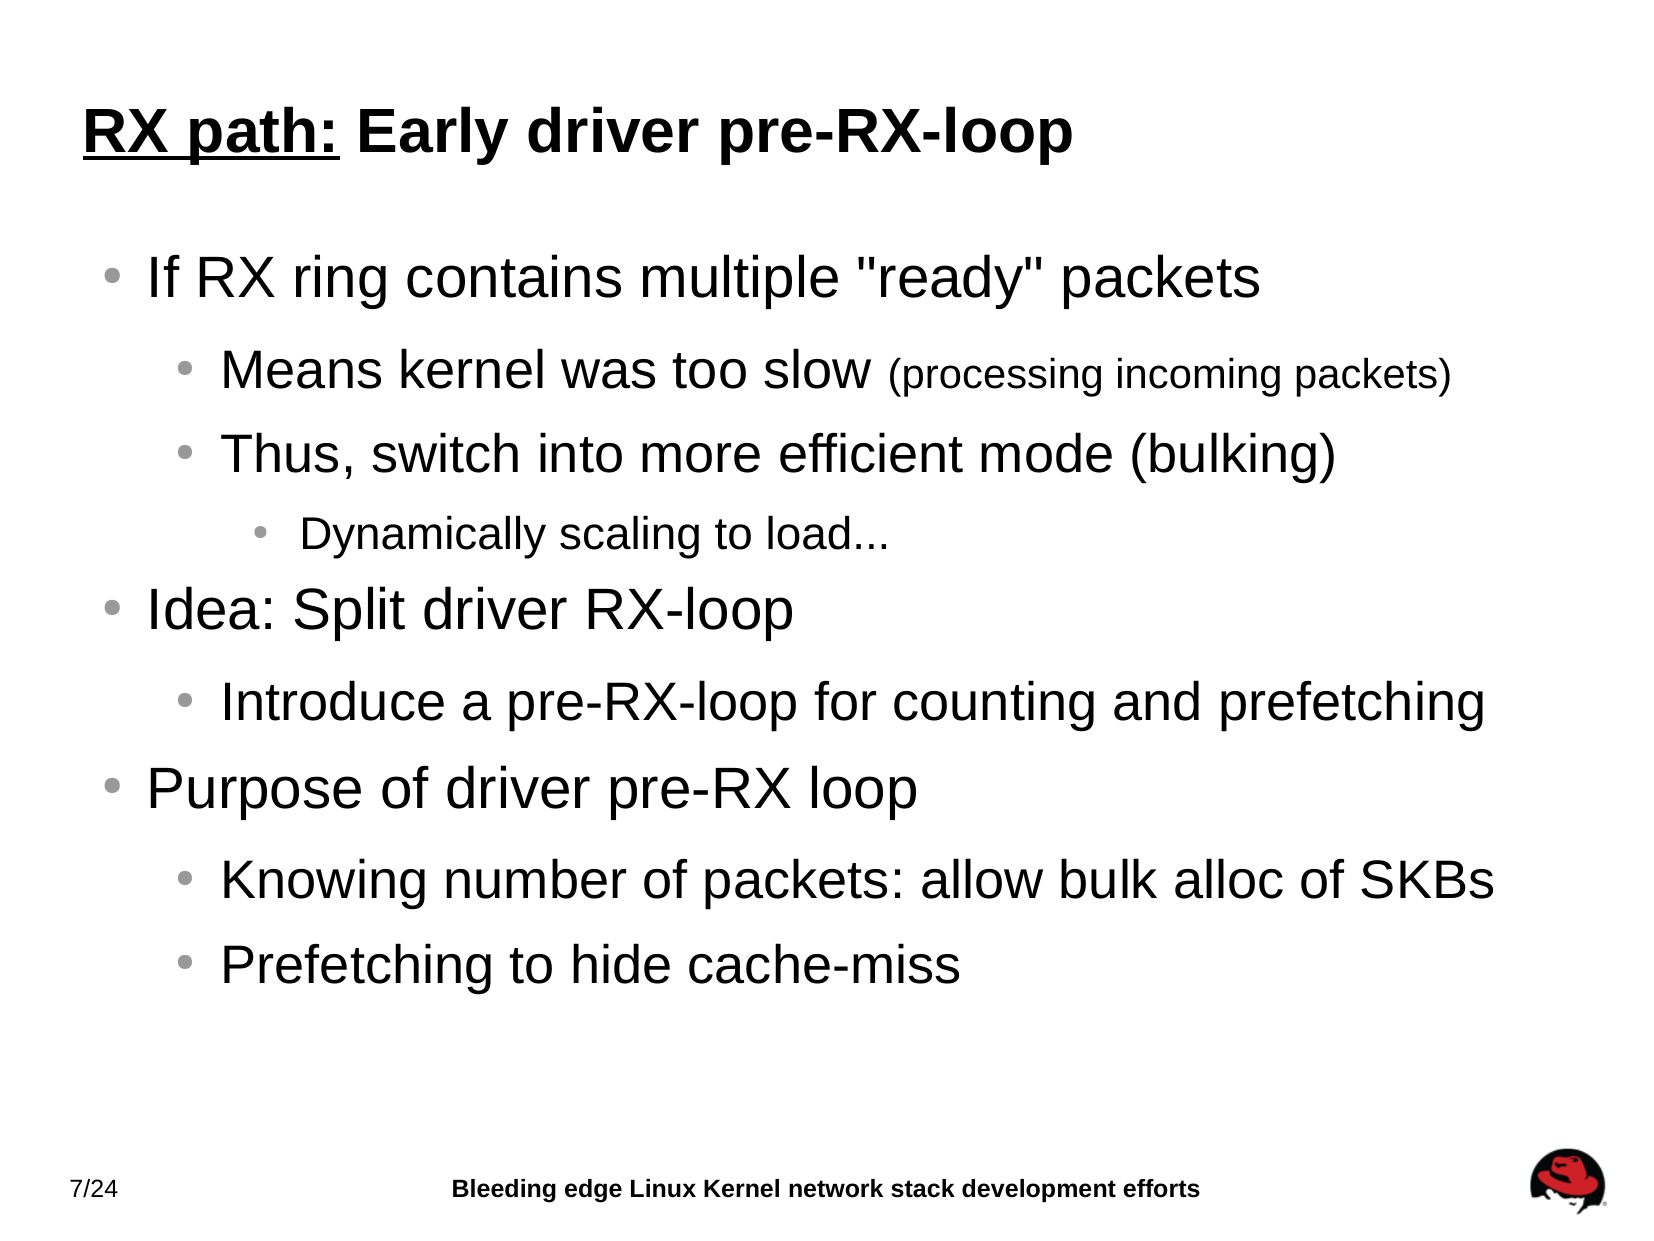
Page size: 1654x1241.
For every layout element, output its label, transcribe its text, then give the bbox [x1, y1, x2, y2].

list If RX ring contains multiple "ready" packets Means kernel was too slow (processing incoming packets) Thus, switch into more efficient mode (bulking) Dynamically scaling to load... Idea: Split driver RX-loop Introduce a pre-RX-loop for counting and prefetching Purpose of driver pre-RX loop Knowing number of packets: allow bulk alloc of SKBs Prefetching to hide cache-miss [86, 244, 1576, 1039]
picture [1529, 1146, 1613, 1224]
title RX path: Early driver pre-RX-loop [82, 37, 1571, 226]
